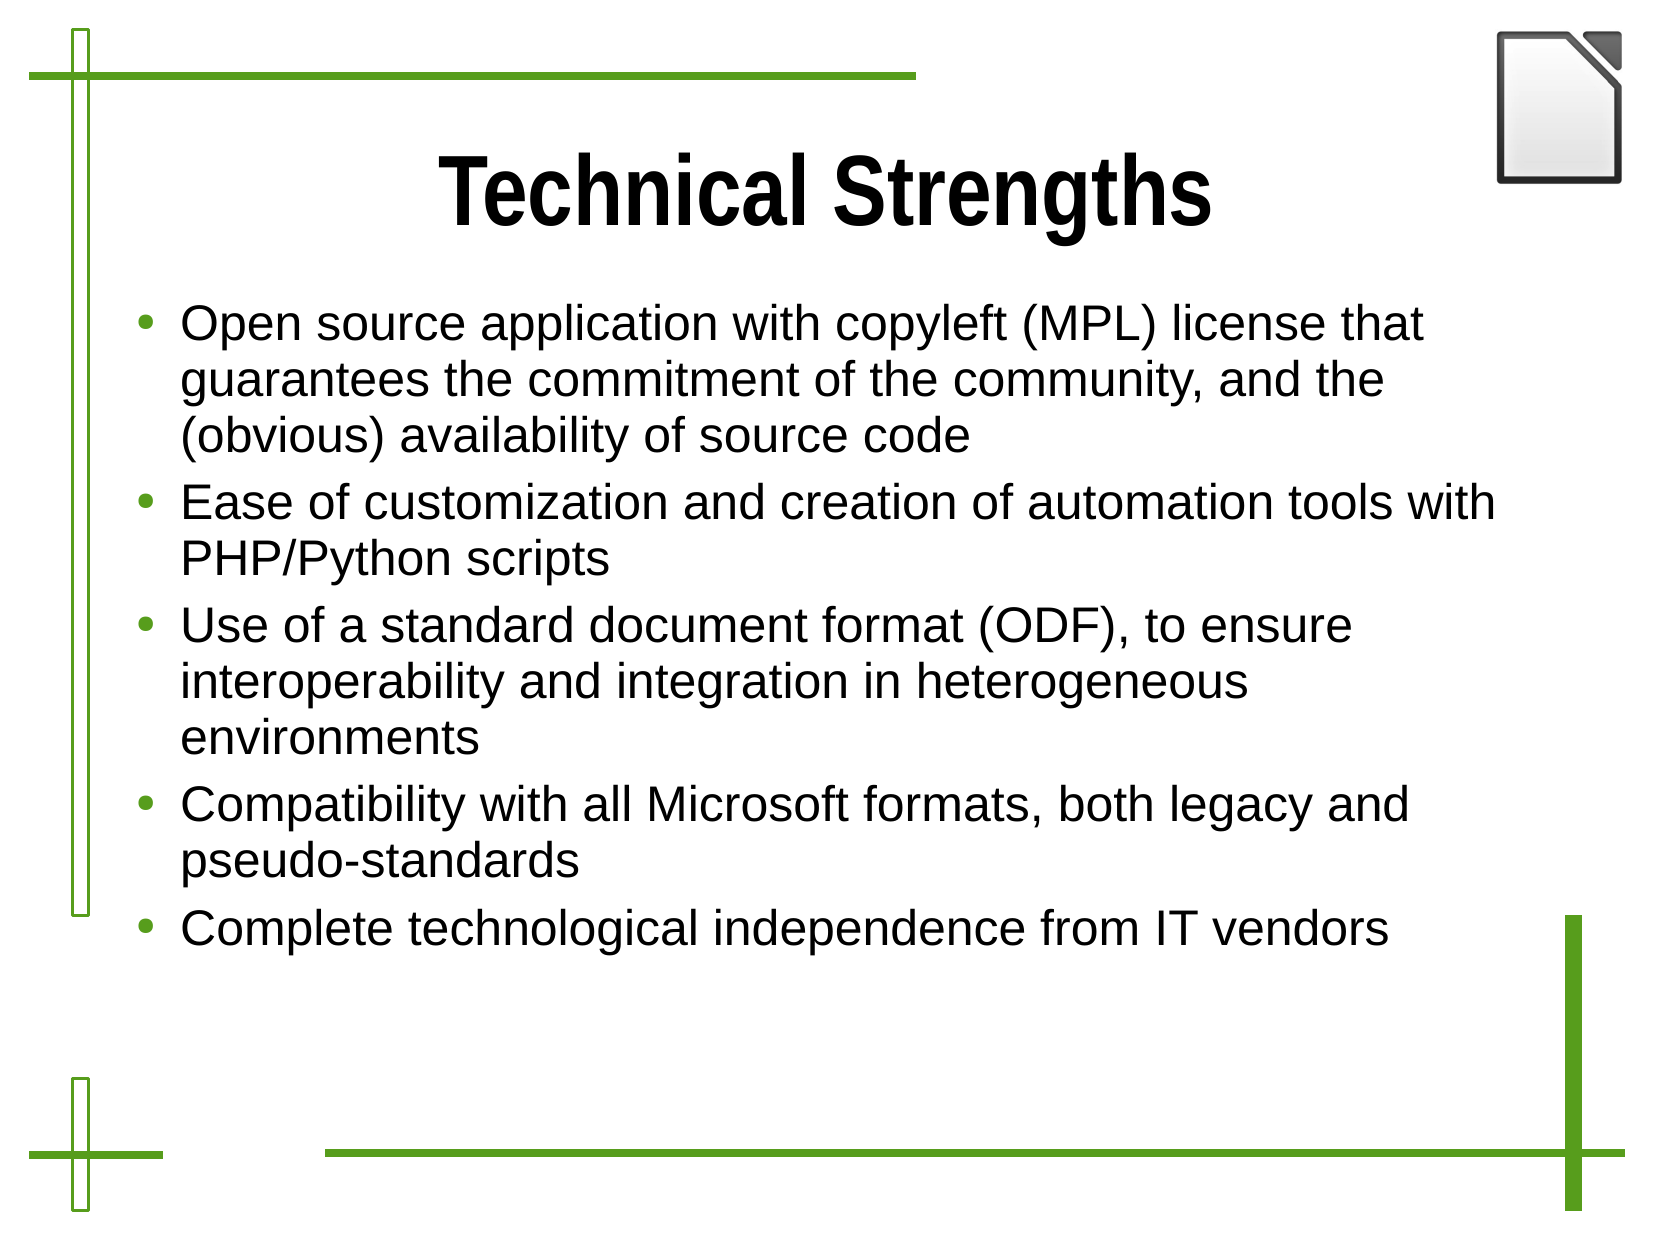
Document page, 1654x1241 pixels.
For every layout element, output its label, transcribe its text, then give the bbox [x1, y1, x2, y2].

title Technical Strengths [118, 118, 1536, 260]
picture [1494, 29, 1624, 186]
list Open source application with copyleft (MPL) license that guarantees the commitment of the community, and the (obvious) availability of source code Ease of customization and creation of automation tools with PHP/Python scripts Use of a standard document format (ODF), to ensure interoperability and integration in heterogeneous environments Compatibility with all Microsoft formats, both legacy and pseudo-standards Complete technological independence from IT vendors [118, 295, 1536, 1123]
